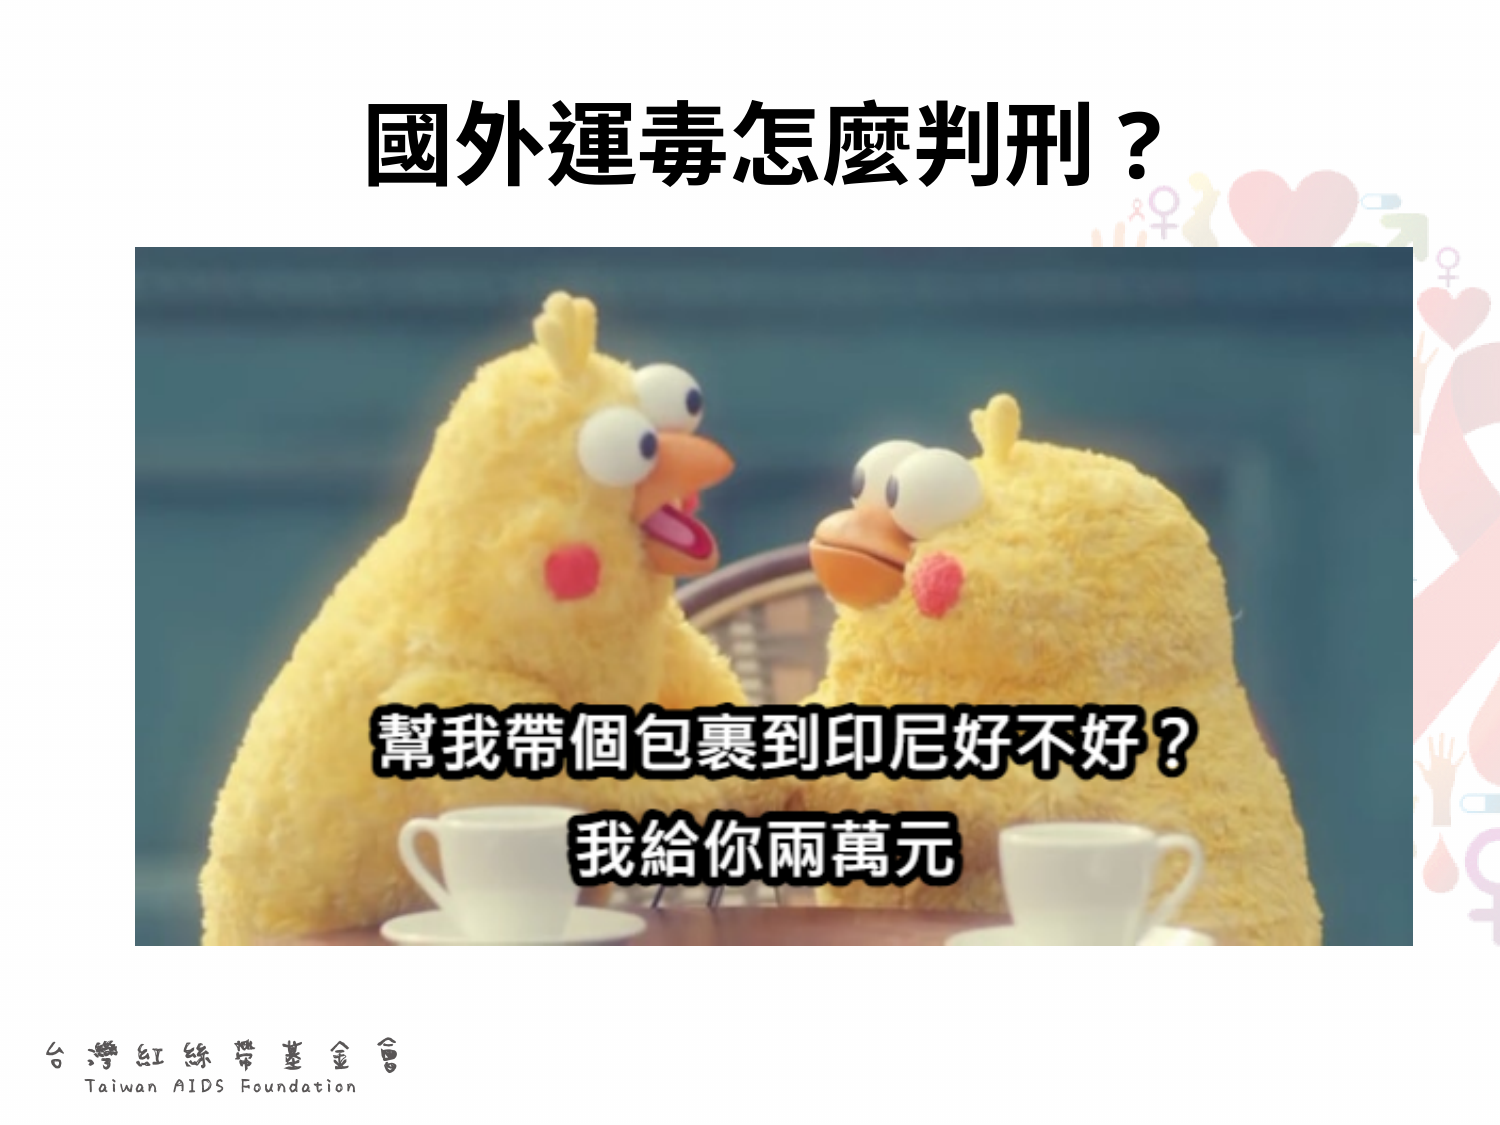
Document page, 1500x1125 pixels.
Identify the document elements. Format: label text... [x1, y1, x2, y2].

text_box 國外運毒怎麼判刑? [348, 79, 1200, 205]
picture [0, 0, 1500, 1125]
